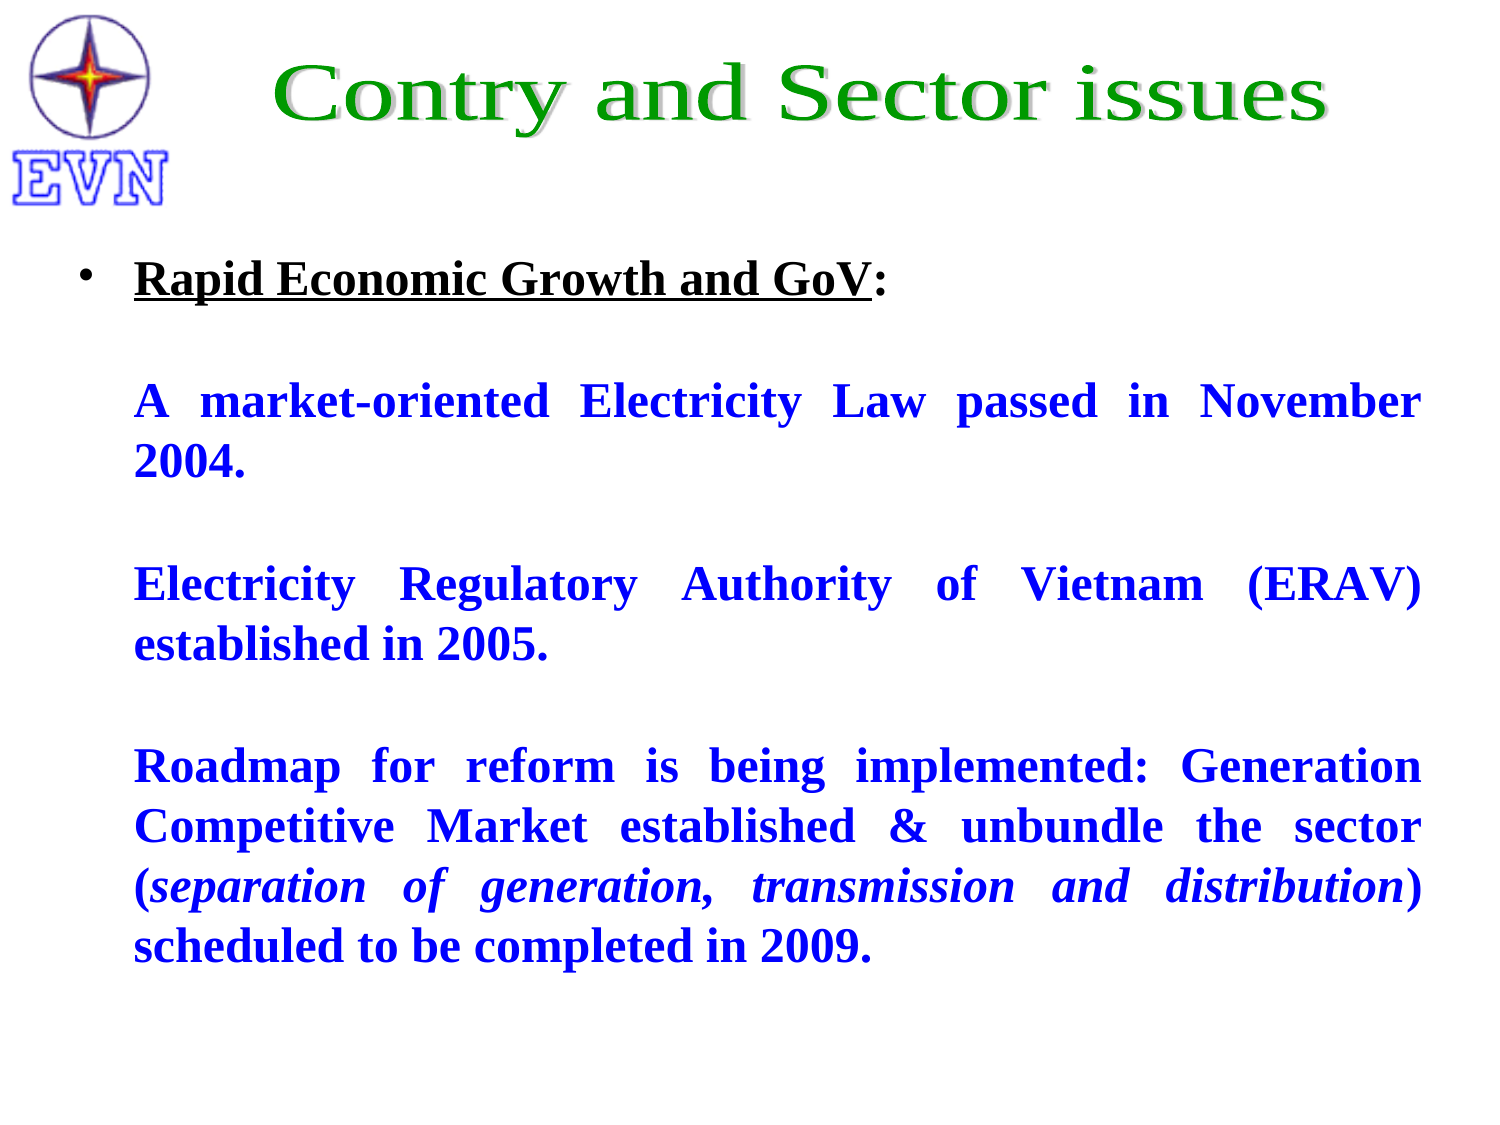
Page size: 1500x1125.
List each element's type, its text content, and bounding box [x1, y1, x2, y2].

text_box Contry and Sector issues [449, 73, 478, 121]
text_box Contry and Sector issues [1075, 81, 1102, 120]
text_box Contry and Sector issues [1107, 80, 1141, 121]
text_box Contry and Sector issues [643, 80, 693, 120]
text_box Contry and Sector issues [597, 80, 640, 121]
text_box Contry and Sector issues [274, 65, 336, 121]
text_box Contry and Sector issues [885, 80, 926, 121]
text_box Contry and Sector issues [698, 62, 747, 121]
picture [0, 0, 179, 223]
text_box Contry and Sector issues [929, 73, 958, 121]
text_box Contry and Sector issues [480, 80, 513, 120]
text_box Contry and Sector issues [514, 81, 567, 138]
text_box Contry and Sector issues [1149, 80, 1183, 121]
text_box Contry and Sector issues [962, 80, 1008, 121]
text_box Contry and Sector issues [397, 80, 447, 120]
text_box Contry and Sector issues [345, 80, 392, 121]
text_box Contry and Sector issues [1187, 81, 1238, 121]
text_box Contry and Sector issues [1243, 80, 1284, 121]
text_box Contry and Sector issues [837, 80, 878, 121]
text_box Rapid Economic Growth and GoV: A market-oriented Electricity Law passed in November 2004. Electricity Regulatory Authority of Vietnam (ERAV) established in 2005. Roadmap for reform is being implemented: Generation Competitive Market established & unbundle the sector (separation of generation, transmission and distribution) scheduled to be completed in 2009. [62, 237, 1438, 981]
text_box Contry and Sector issues [1291, 80, 1325, 121]
text_box Contry and Sector issues [1013, 80, 1047, 120]
text_box Contry and Sector issues [781, 65, 828, 121]
